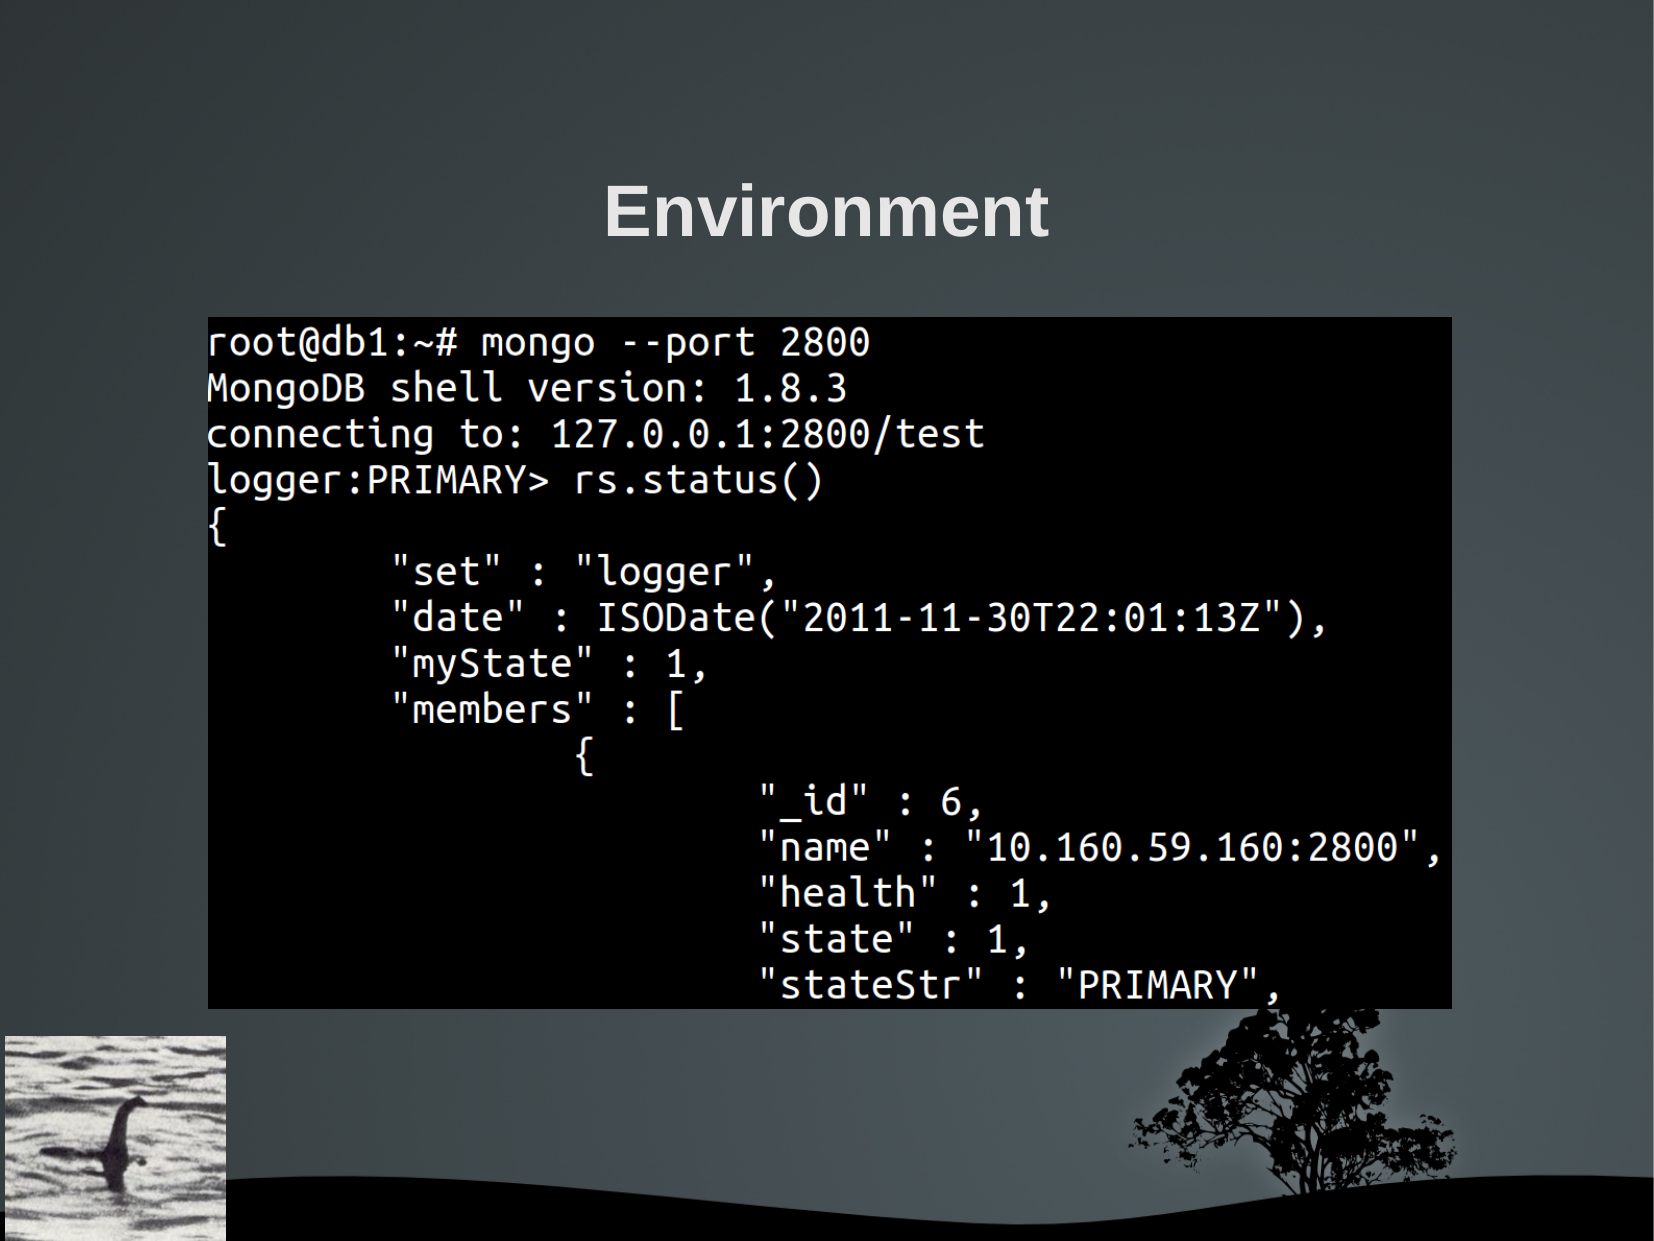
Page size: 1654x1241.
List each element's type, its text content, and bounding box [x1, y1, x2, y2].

picture [0, 0, 1654, 1241]
title Environment [82, 107, 1571, 316]
